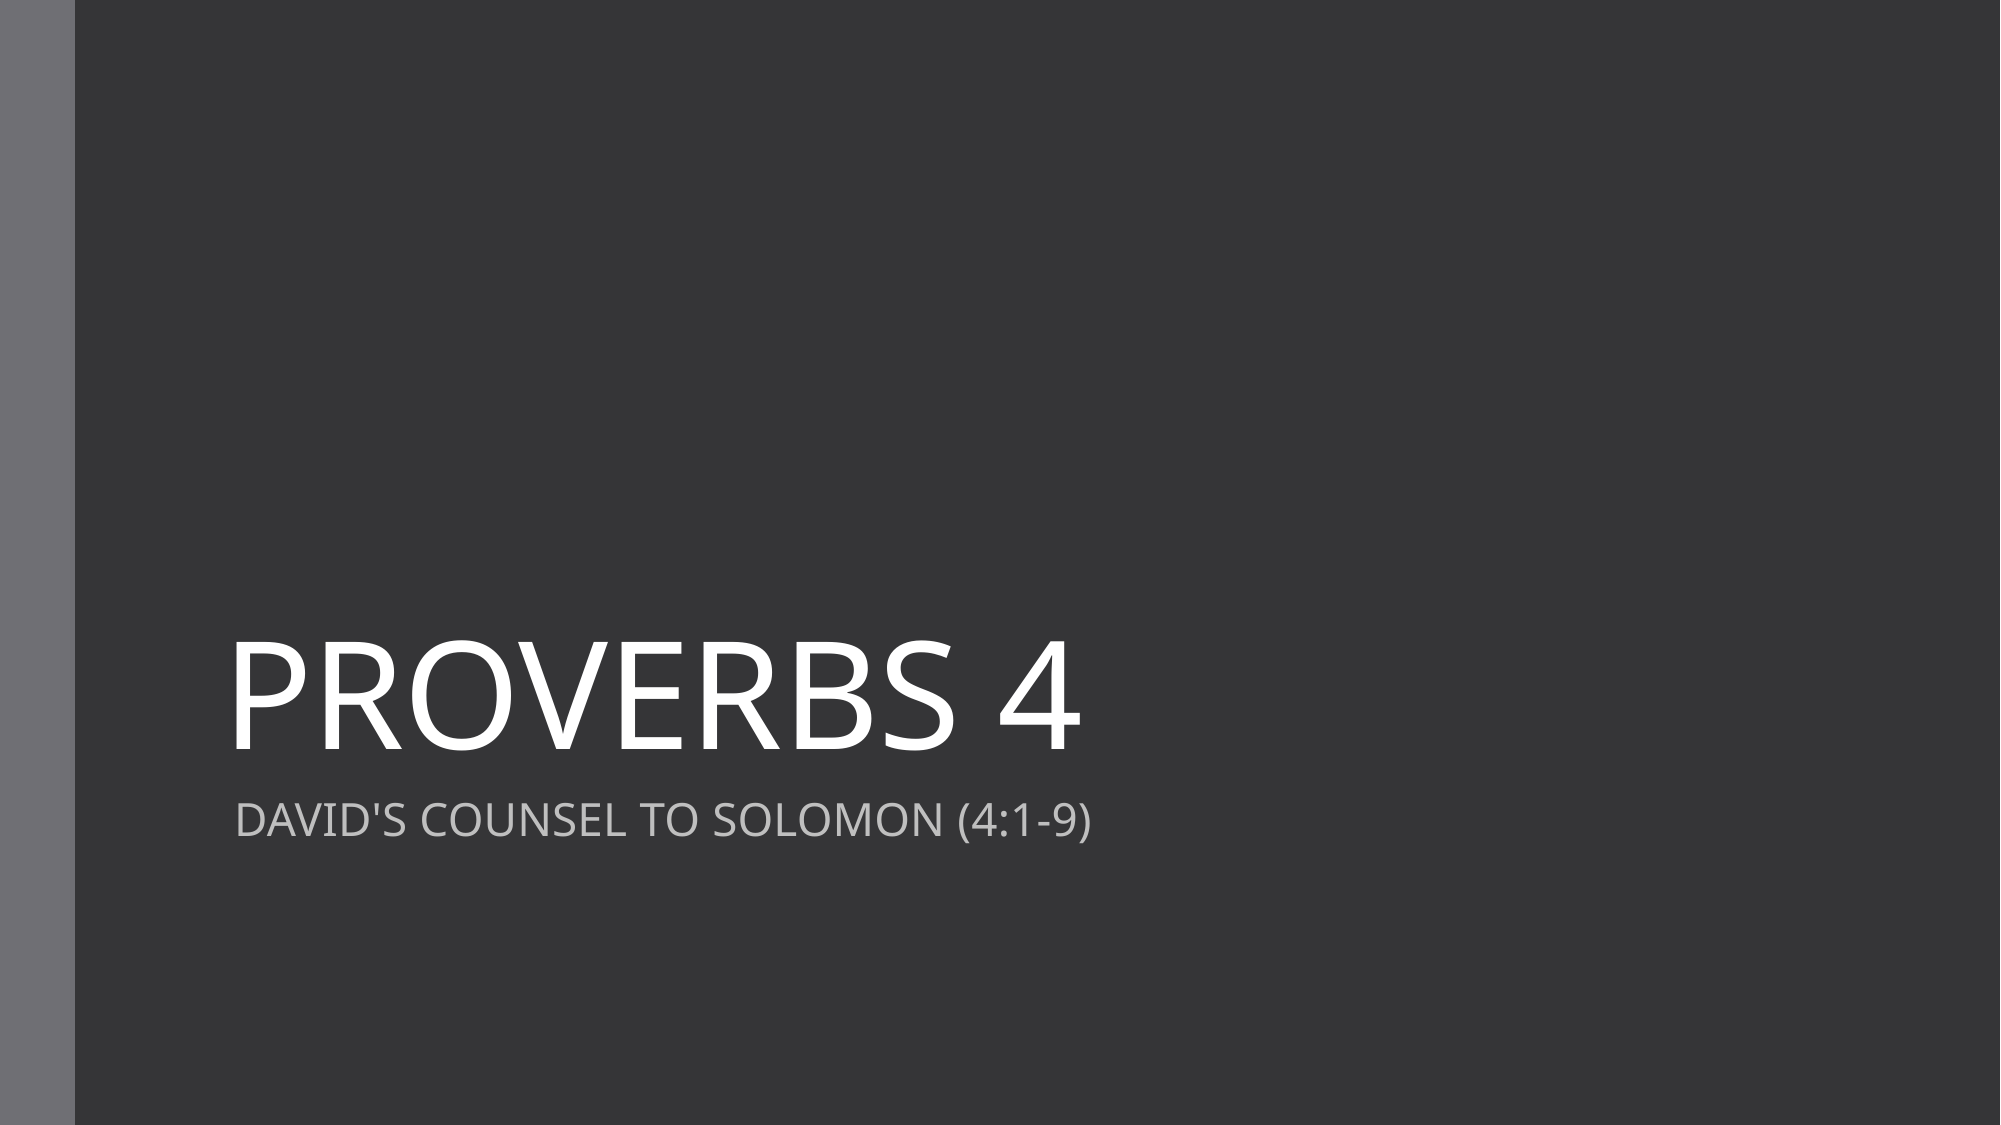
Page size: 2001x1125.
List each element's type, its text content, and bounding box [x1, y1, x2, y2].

subtitle DAVID'S COUNSEL TO SOLOMON (4:1-9) [206, 787, 1752, 1066]
title PROVERBS 4 [206, 124, 1752, 787]
